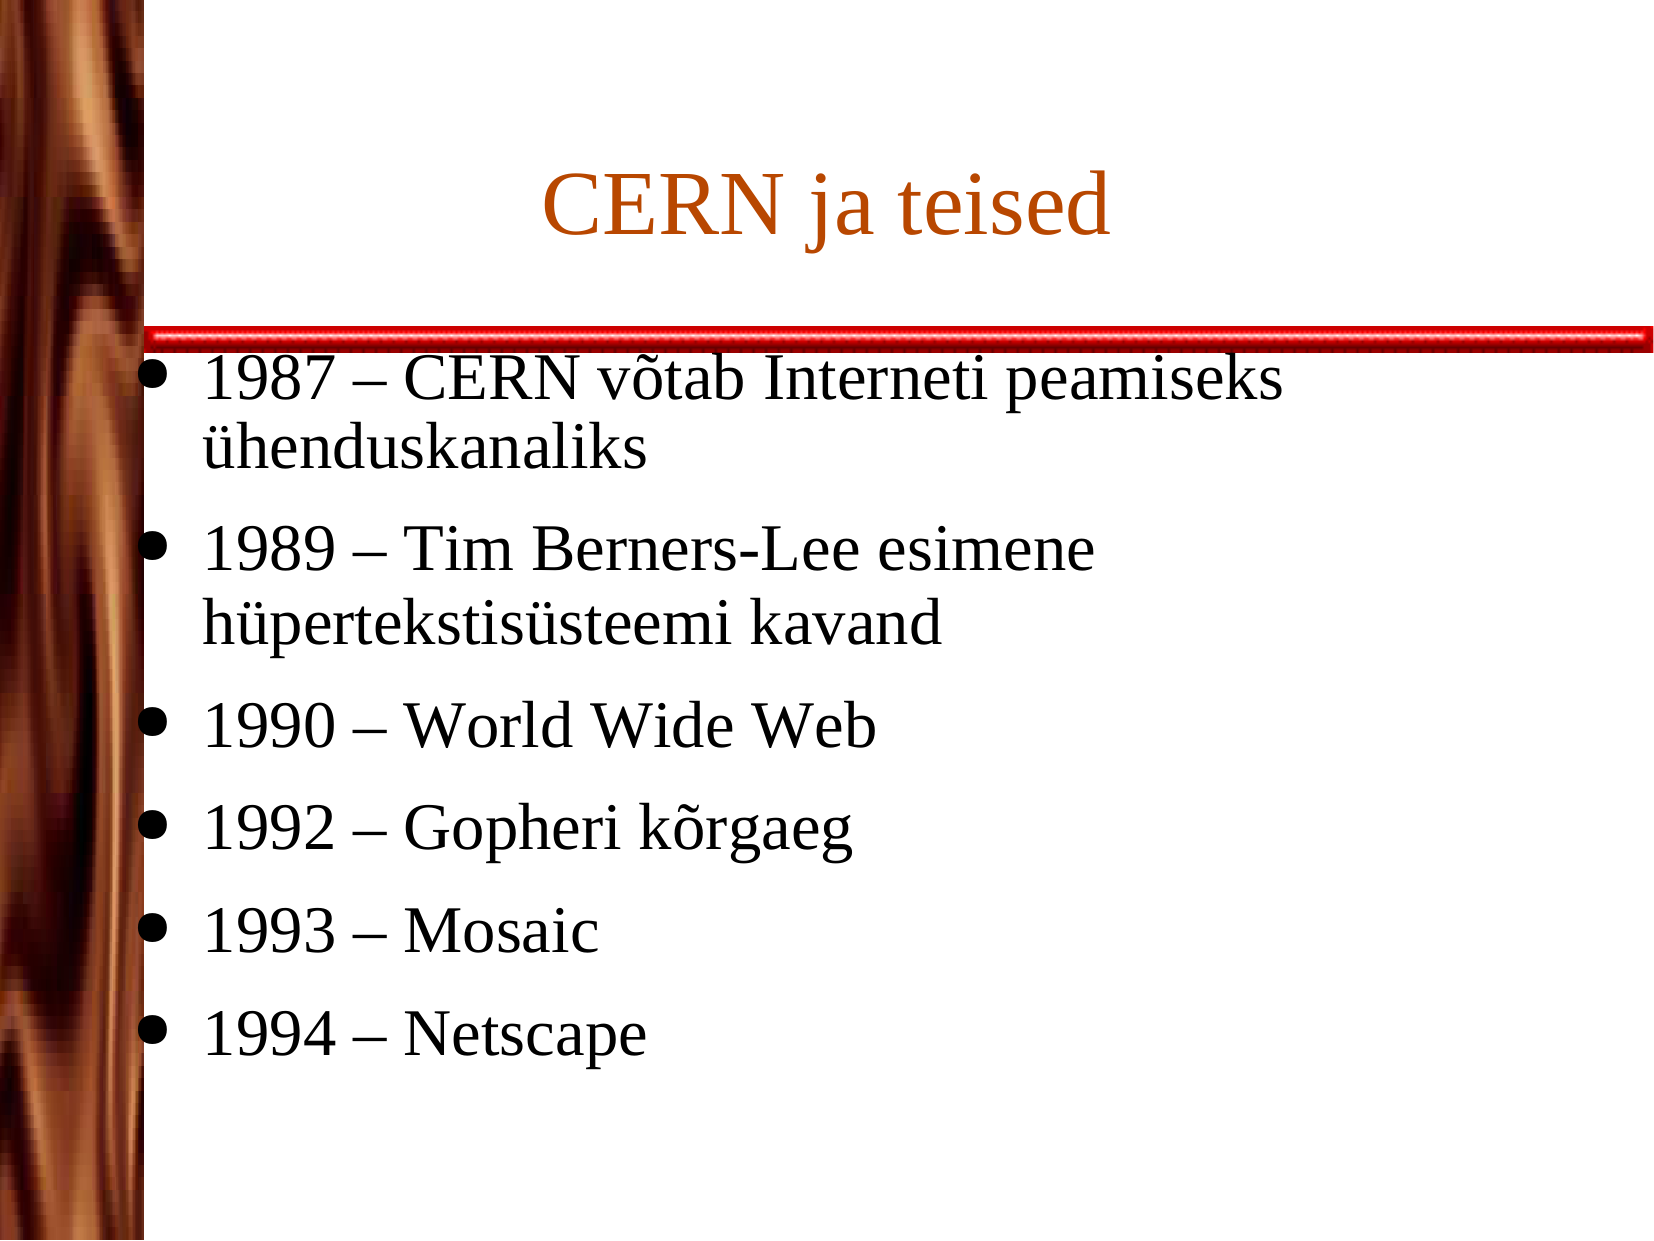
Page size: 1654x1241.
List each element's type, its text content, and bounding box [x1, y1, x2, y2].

list 1987 – CERN võtab Interneti peamiseks ühenduskanaliks 1989 – Tim Berners-Lee esimene hüpertekstisüsteemi kavand 1990 – World Wide Web 1992 – Gopheri kõrgaeg 1993 – Mosaic 1994 – Netscape [121, 344, 1533, 1126]
picture [0, 0, 1654, 1240]
title CERN ja teised [121, 100, 1533, 312]
